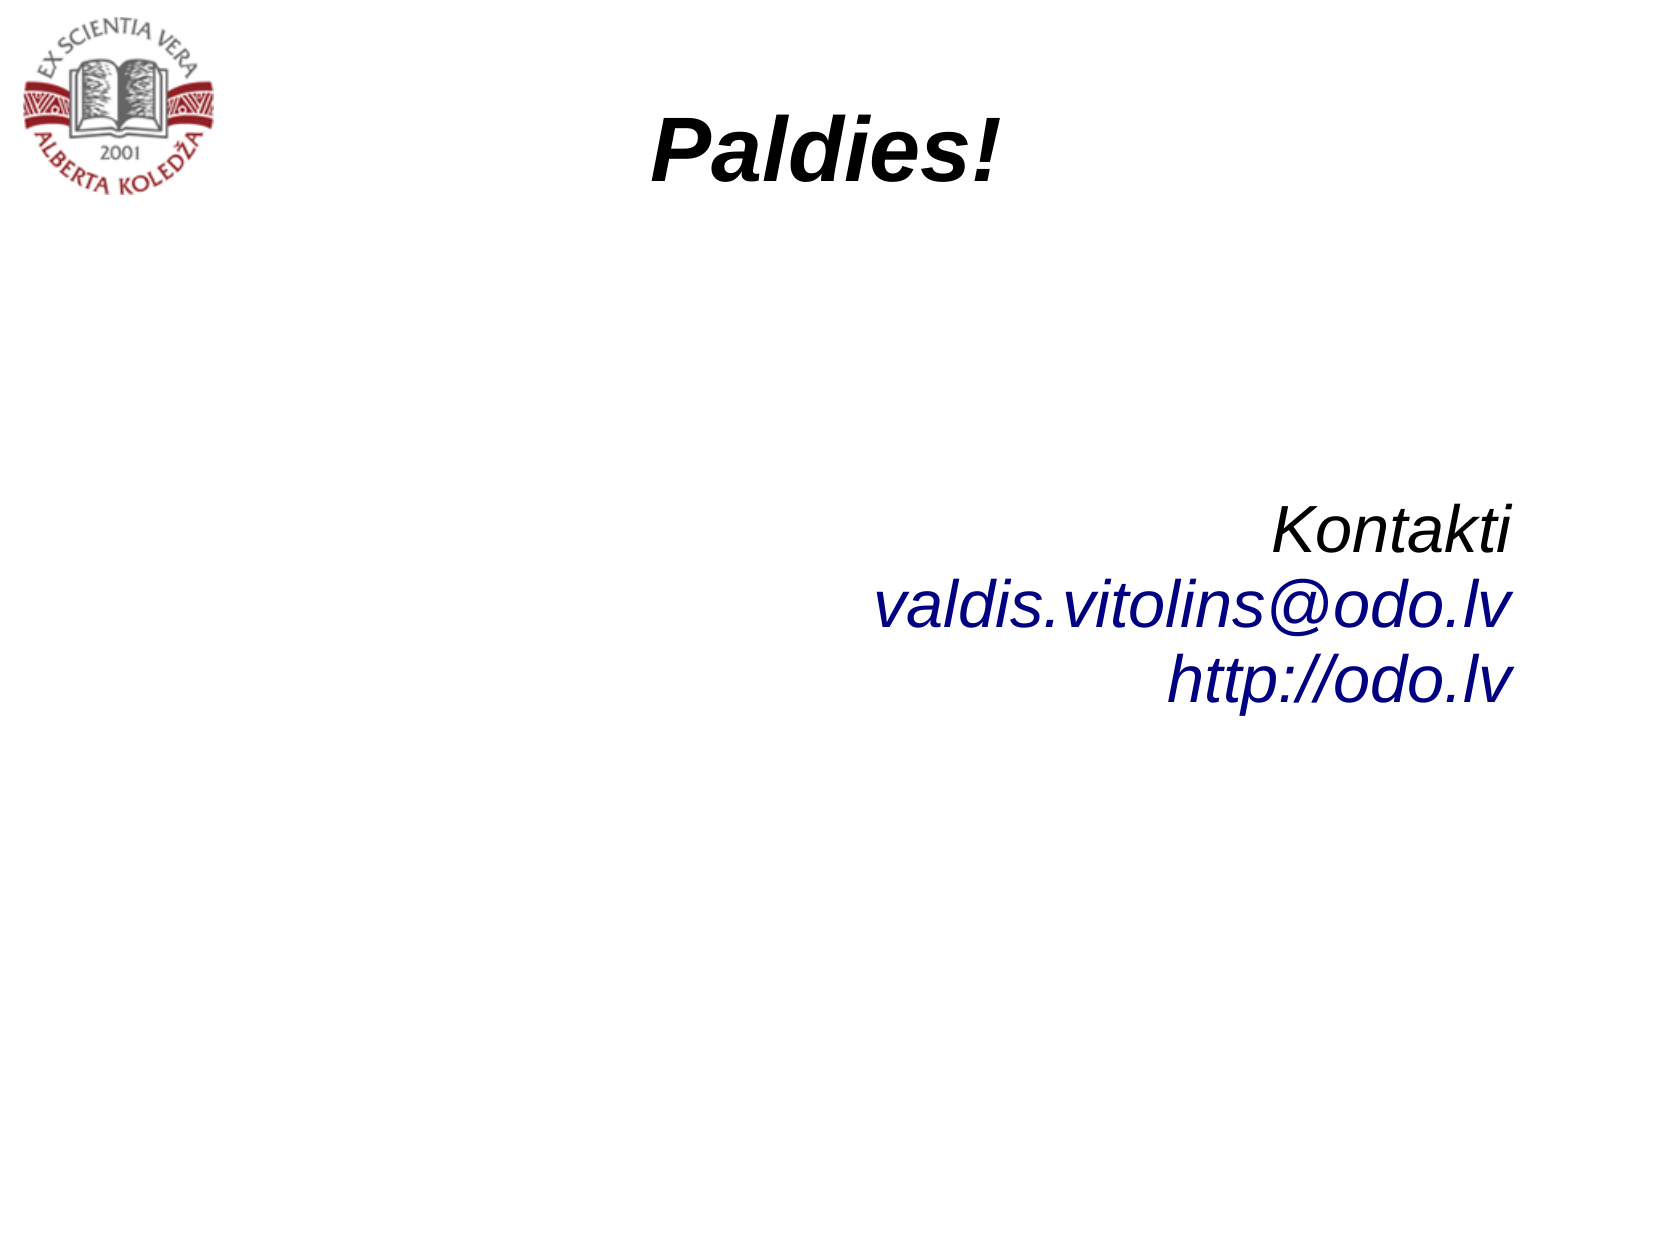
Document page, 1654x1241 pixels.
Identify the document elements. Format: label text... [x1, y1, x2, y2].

picture [23, 17, 214, 195]
subtitle Kontakti valdis.vitolins@odo.lv http://odo.lv [94, 250, 1512, 1100]
title Paldies! [82, 56, 1571, 250]
